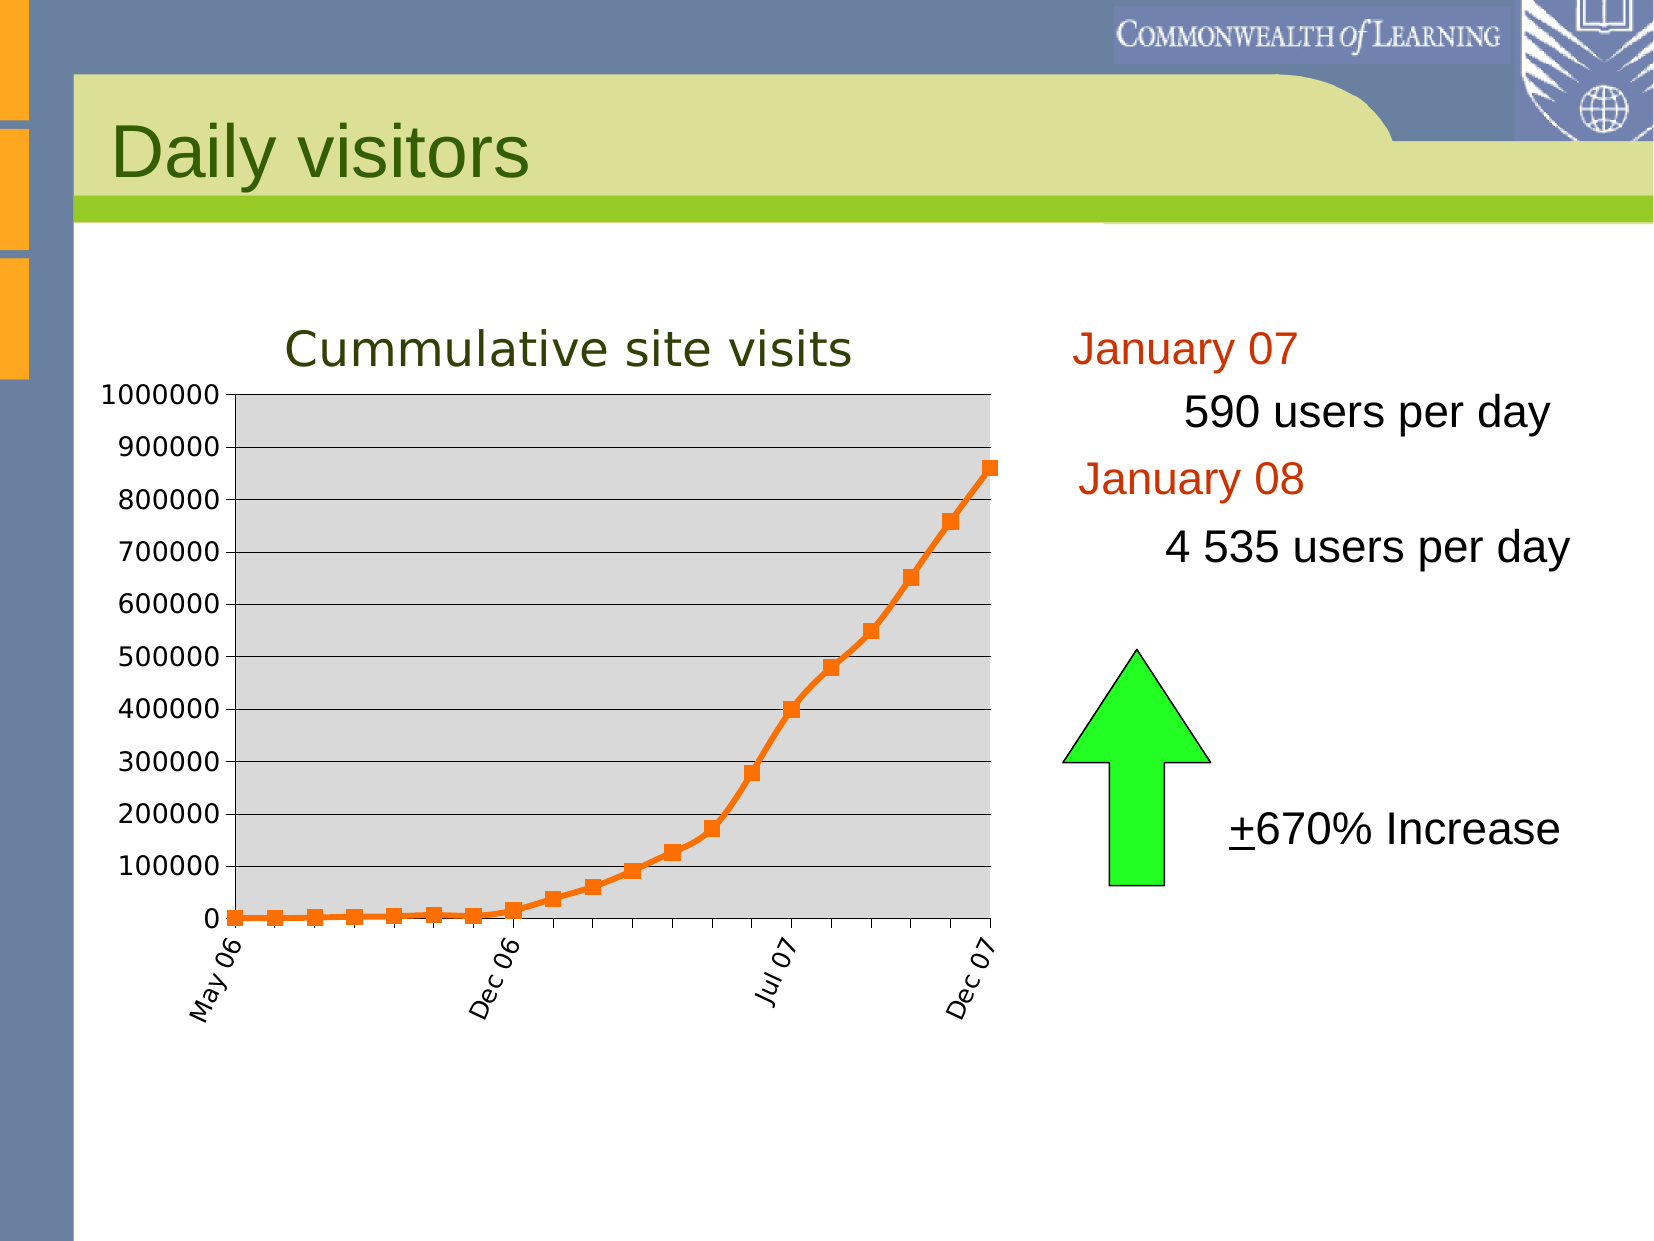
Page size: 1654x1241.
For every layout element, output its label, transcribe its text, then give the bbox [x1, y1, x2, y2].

text_box 4 535 users per day [1150, 509, 1586, 581]
text_box 590 users per day [1169, 373, 1567, 445]
picture [0, 0, 1654, 1241]
chart [89, 278, 1031, 1049]
text_box Daily visitors [95, 89, 497, 216]
text_box January 08 [1063, 440, 1321, 512]
text_box +670% Increase [1213, 791, 1577, 863]
text_box January 07 [1057, 310, 1315, 382]
text_box [1062, 649, 1211, 886]
